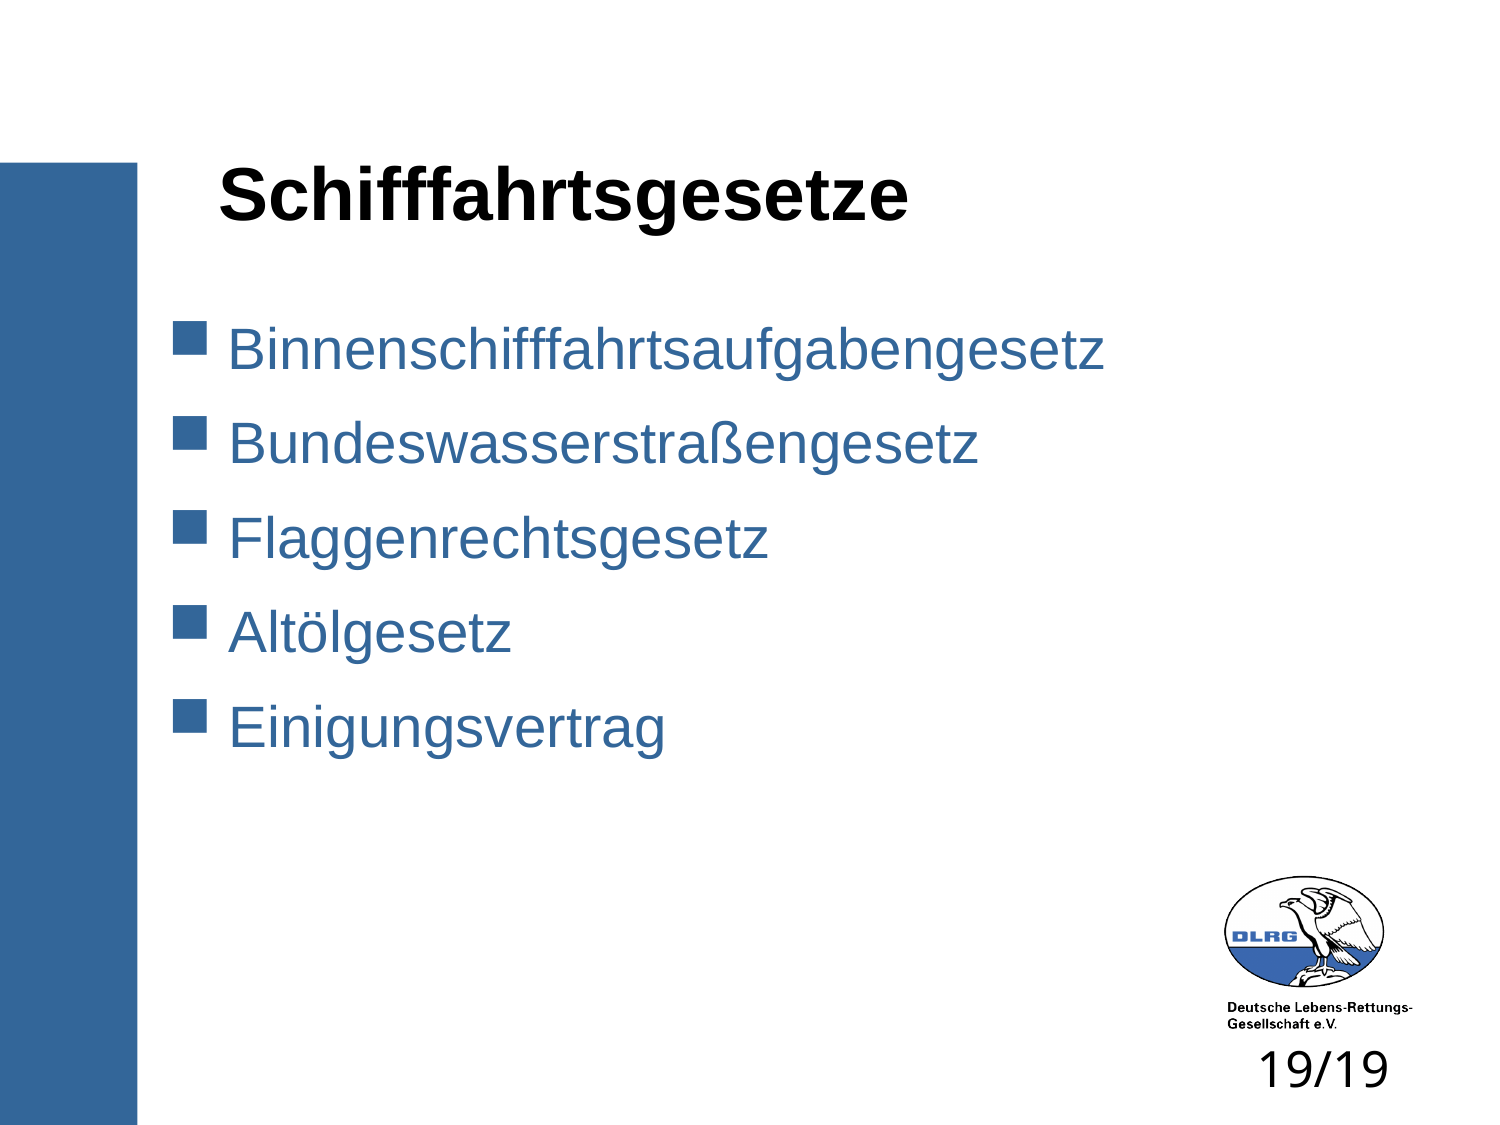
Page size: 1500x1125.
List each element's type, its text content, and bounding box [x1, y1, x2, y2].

picture [1224, 874, 1413, 1030]
text_box Schifffahrtsgesetze [203, 138, 926, 244]
text_box Binnenschifffahrtsaufgabengesetz Bundeswasserstraßengesetz Flaggenrechtsgesetz Altölgesetz Einigungsvertrag [153, 278, 1435, 798]
text_box <Nummer>/19 [1241, 1030, 1500, 1106]
